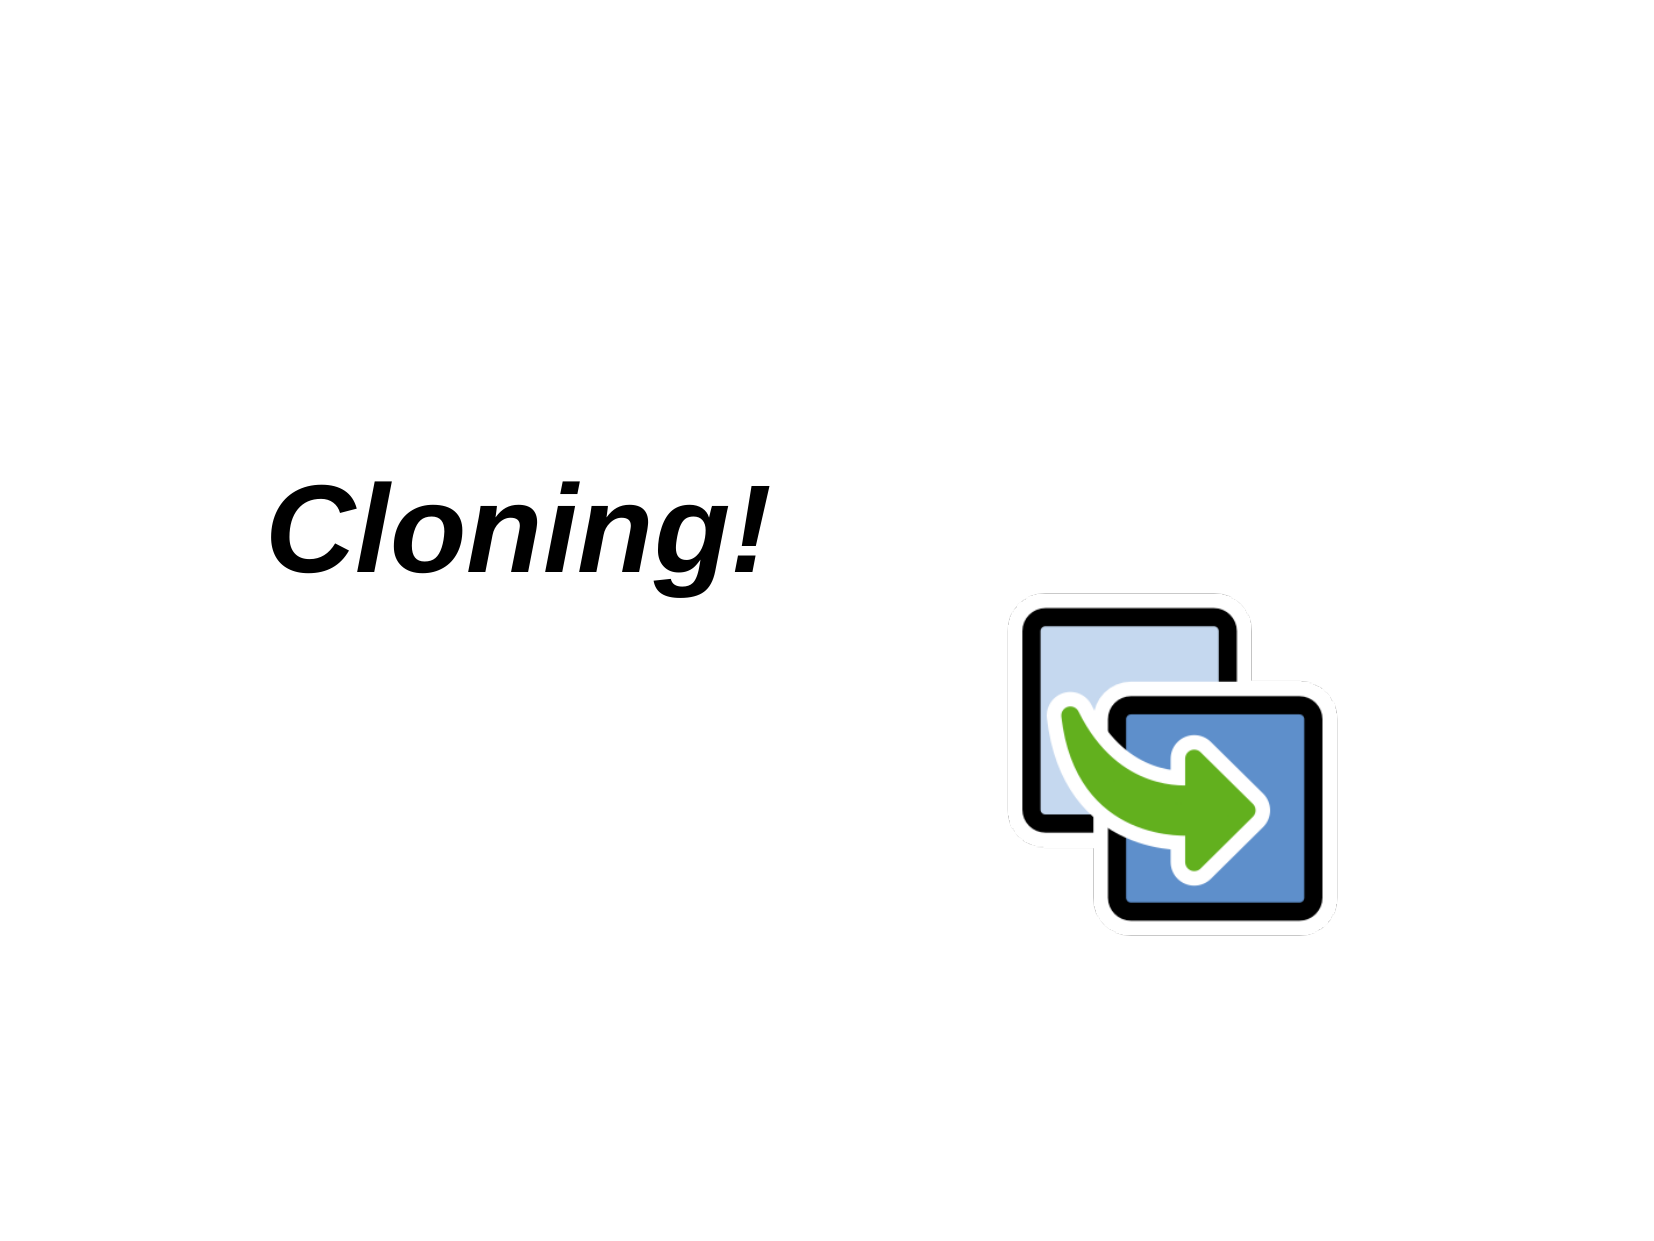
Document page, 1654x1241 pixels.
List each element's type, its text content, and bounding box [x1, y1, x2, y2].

subtitle Cloning! [82, 49, 1571, 1010]
picture [998, 590, 1347, 939]
